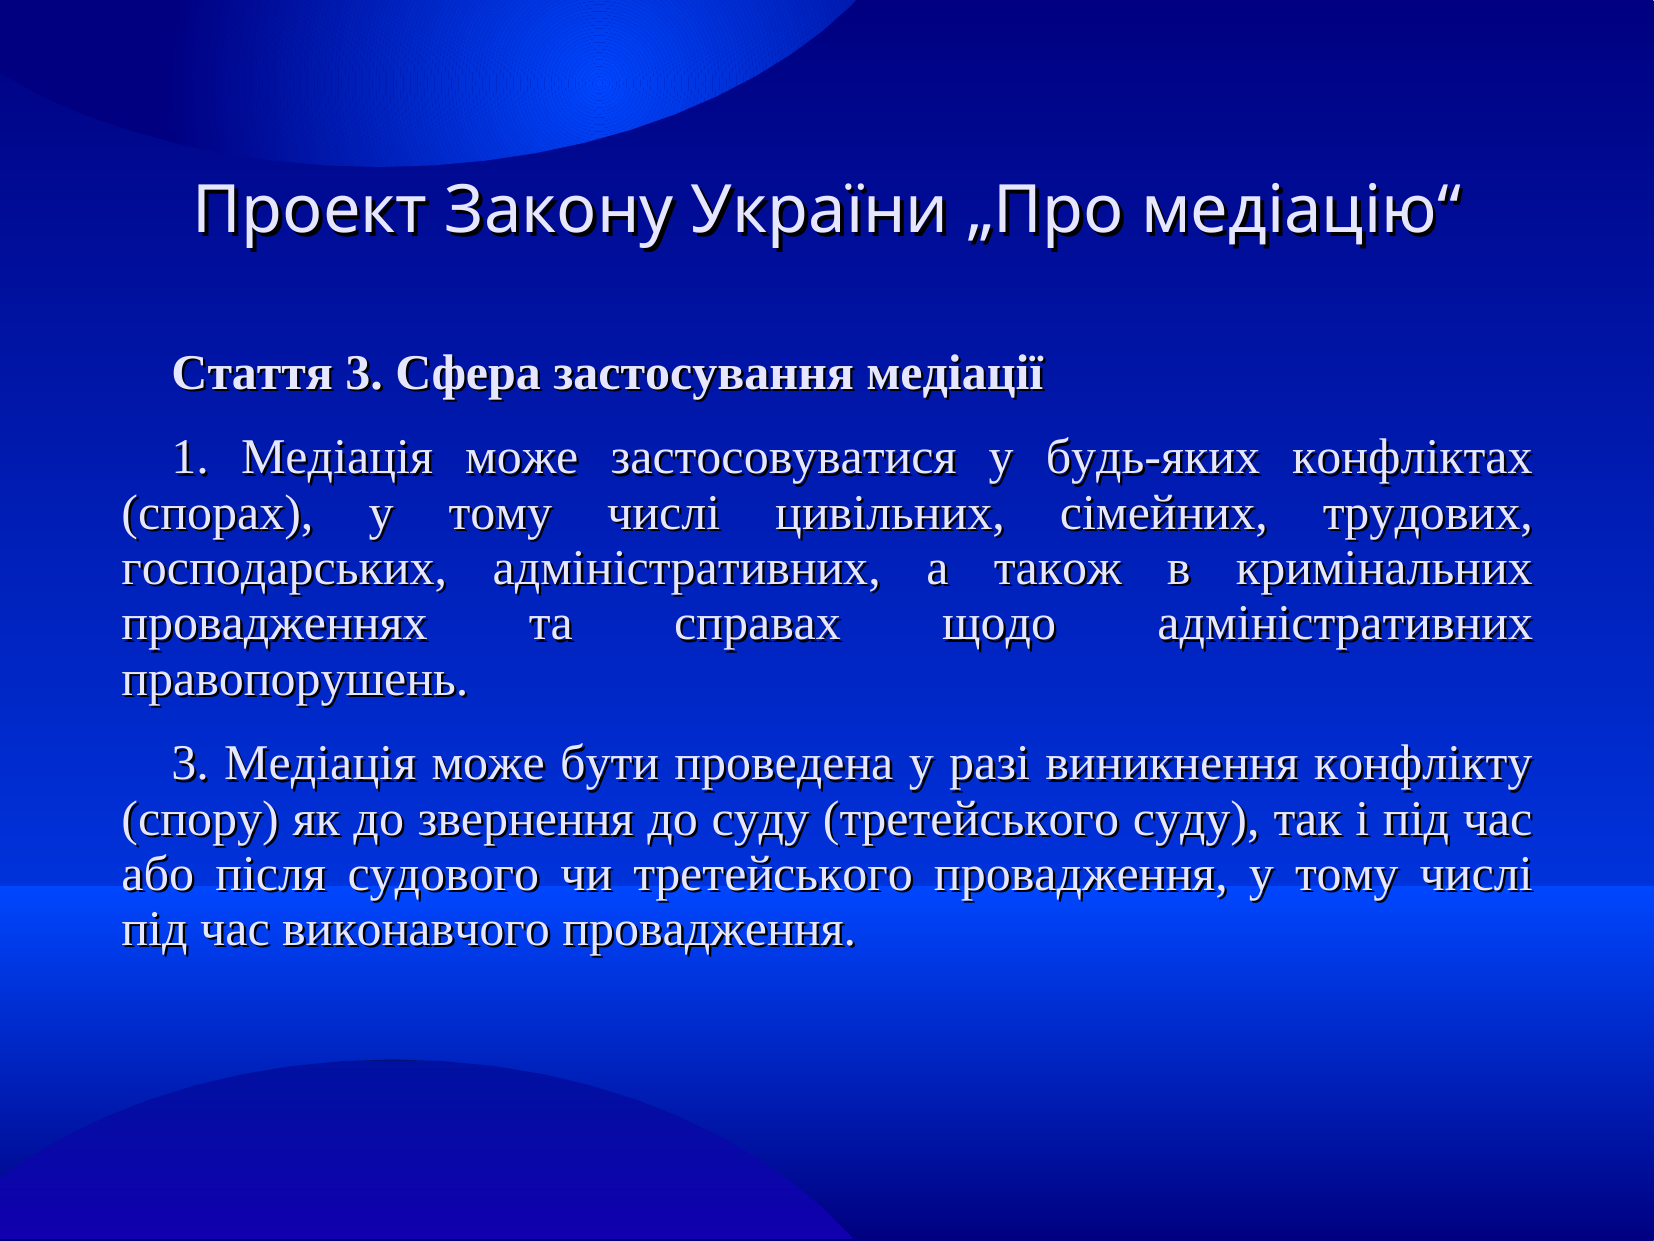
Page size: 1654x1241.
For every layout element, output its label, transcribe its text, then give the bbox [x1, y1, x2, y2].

title Проект Закону України „Про медіацію“ [121, 102, 1534, 310]
list Стаття 3. Сфера застосування медіації 1. Медіація може застосовуватися у будь-яких конфліктах (спорах), у тому числі цивільних, сімейних, трудових, господарських, адміністративних, а також в кримінальних провадженнях та справах щодо адміністративних правопорушень. 3. Медіація може бути проведена у разі виникнення конфлікту (спору) як до звернення до суду (третейського суду), так і під час або після судового чи третейського провадження, у тому числі під час виконавчого провадження. [121, 344, 1534, 1127]
